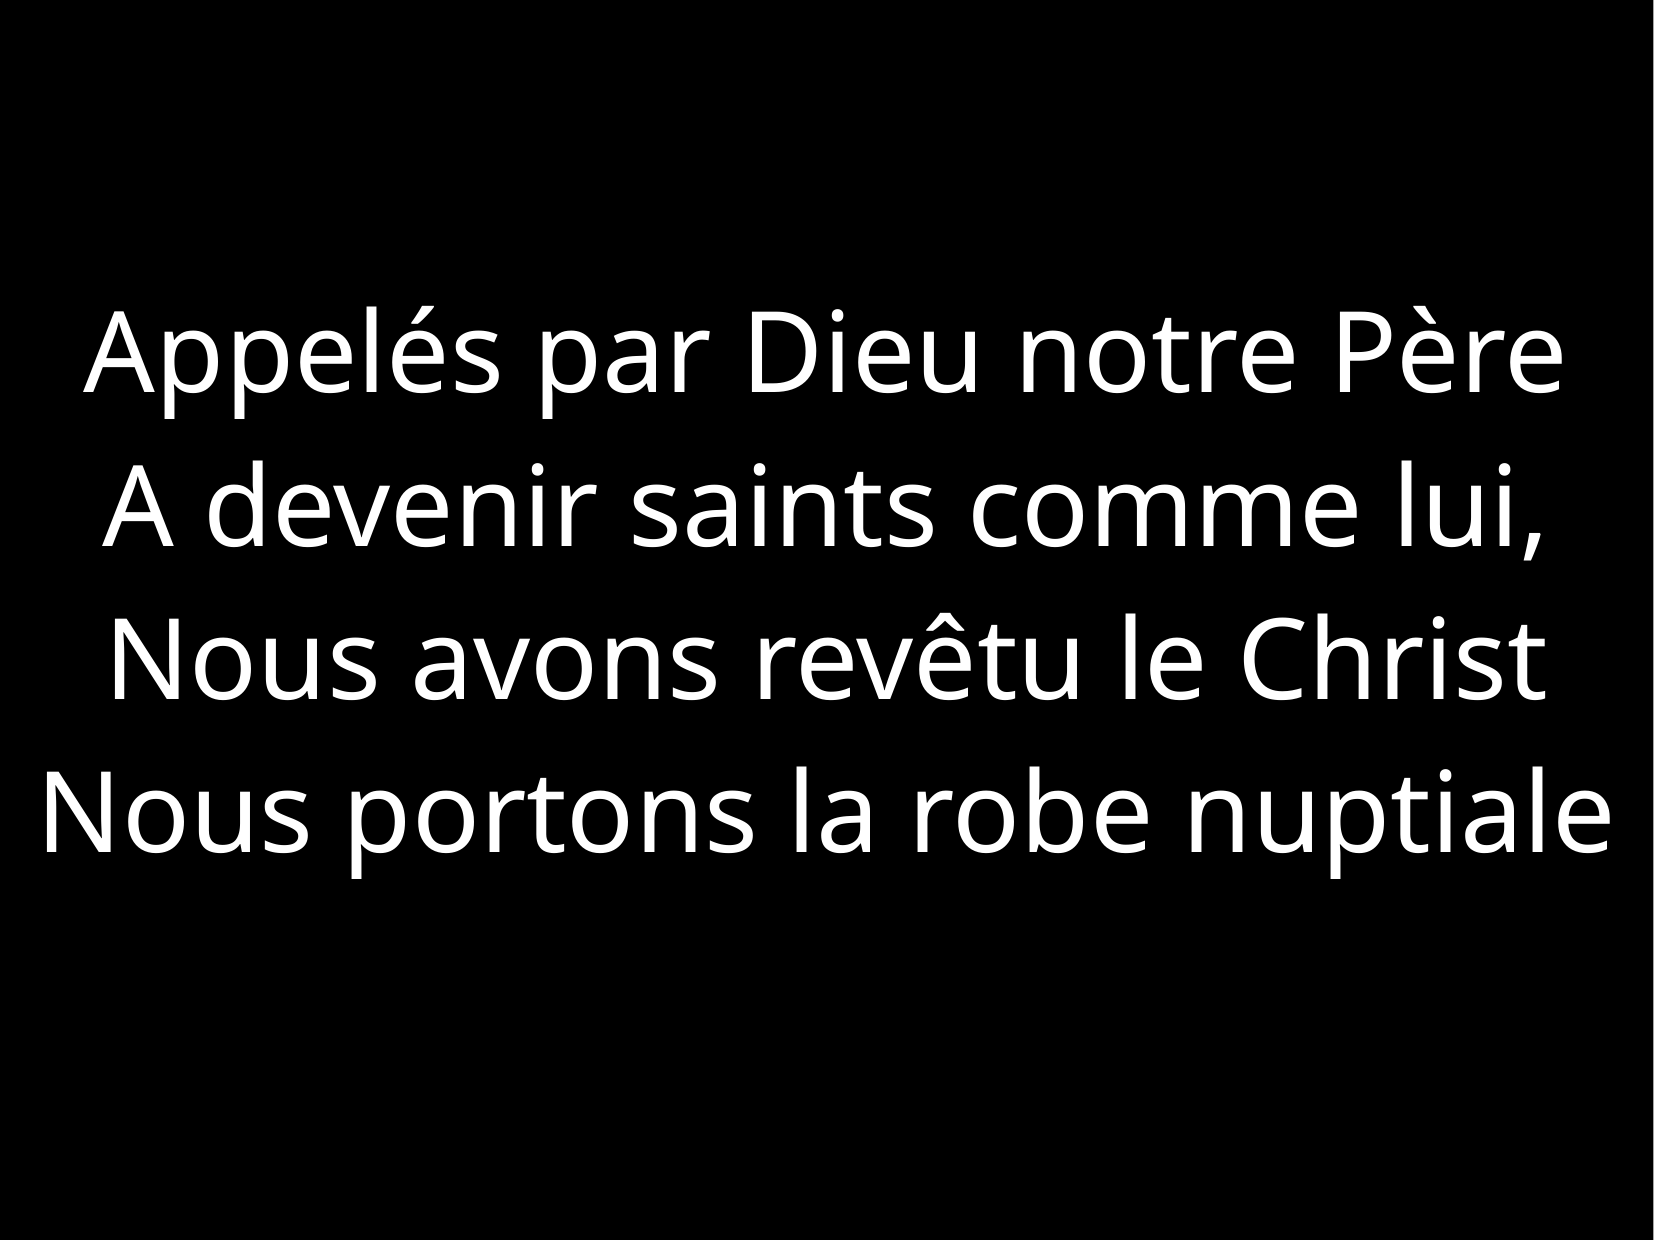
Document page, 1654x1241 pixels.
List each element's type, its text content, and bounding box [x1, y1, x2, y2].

subtitle Appelés par Dieu notre Père A devenir saints comme lui, Nous avons revêtu le Christ Nous portons la robe nuptiale [35, 0, 1619, 1207]
